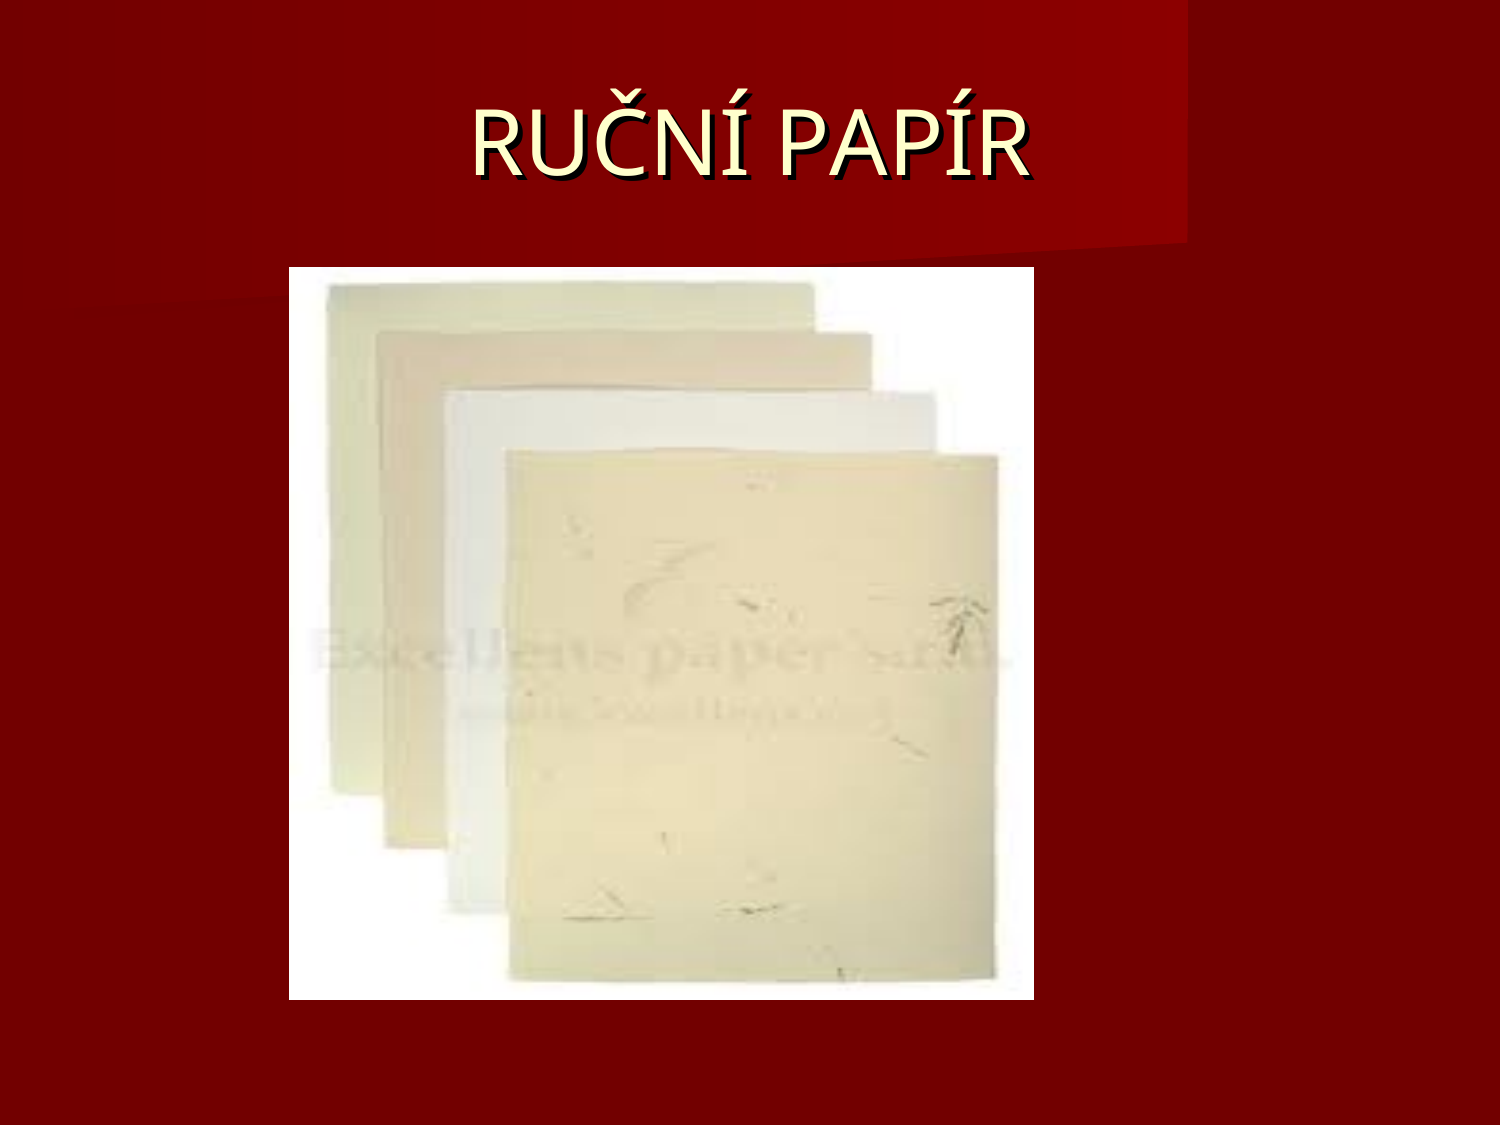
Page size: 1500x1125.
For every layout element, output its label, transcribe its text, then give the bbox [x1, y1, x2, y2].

title RUČNÍ PAPÍR [363, 45, 1426, 233]
picture [10, 0, 1034, 1000]
